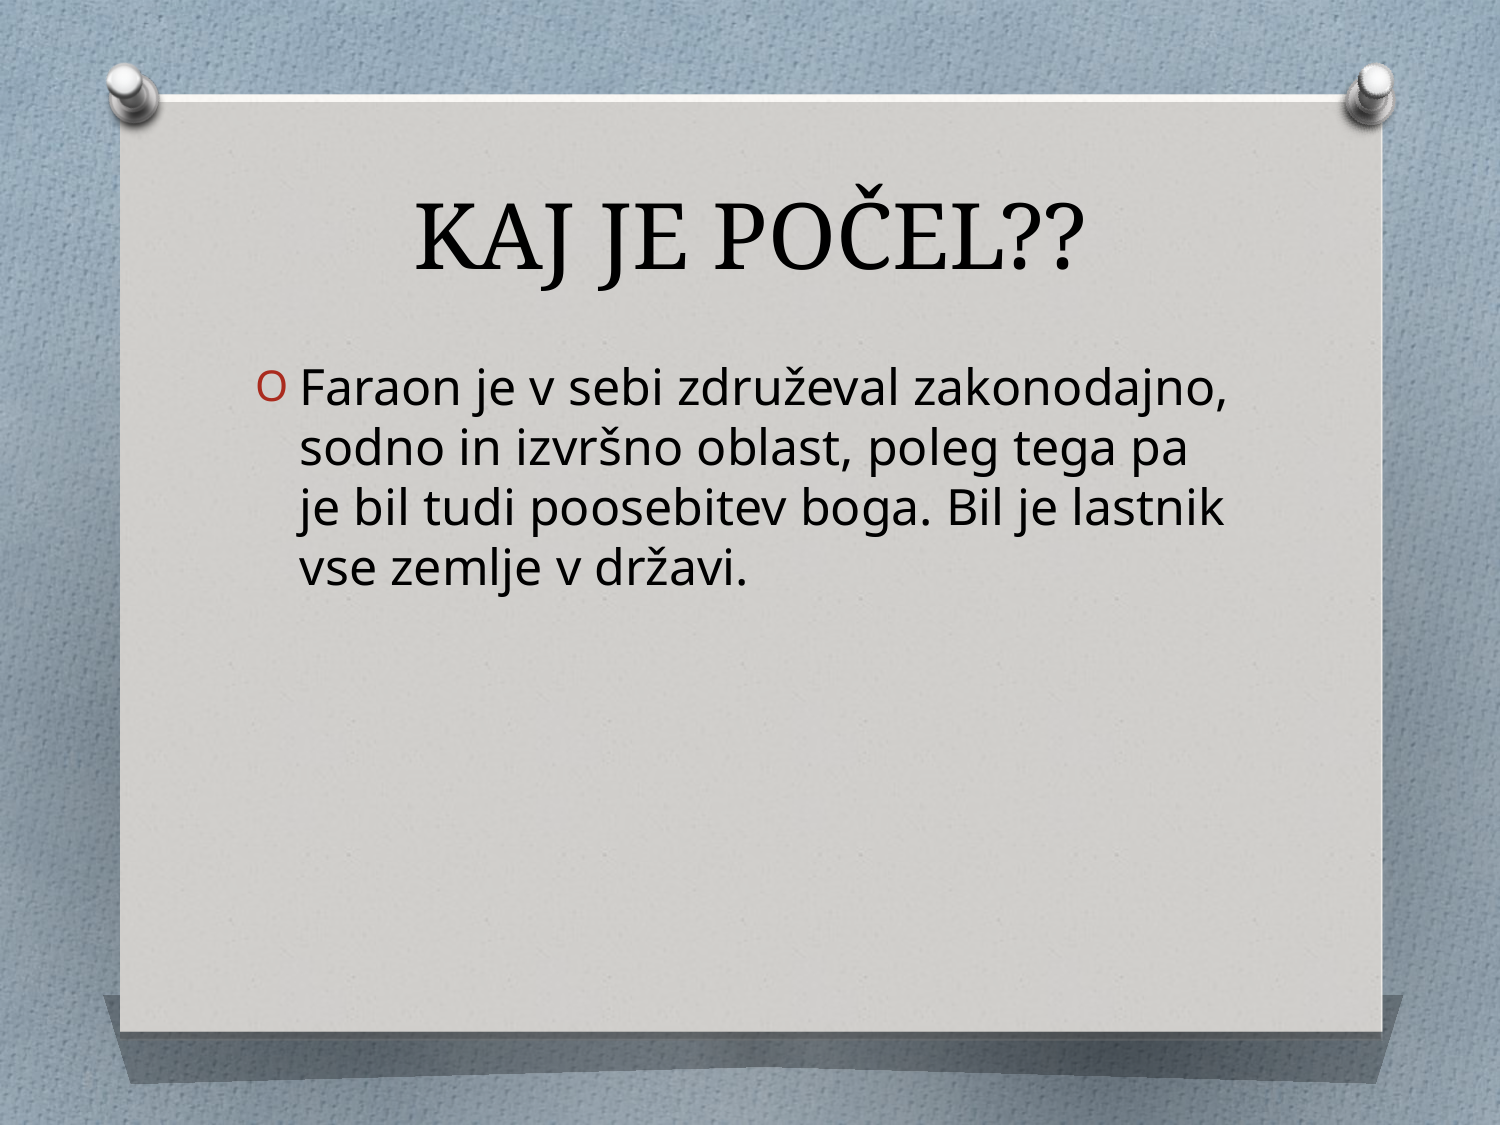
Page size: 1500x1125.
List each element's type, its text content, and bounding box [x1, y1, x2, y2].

list Faraon je v sebi združeval zakonodajno, sodno in izvršno oblast, poleg tega pa je bil tudi poosebitev boga. Bil je lastnik vse zemlje v državi. [240, 347, 1257, 939]
title KAJ JE POČEL?? [179, 134, 1323, 332]
picture [0, 0, 1500, 231]
